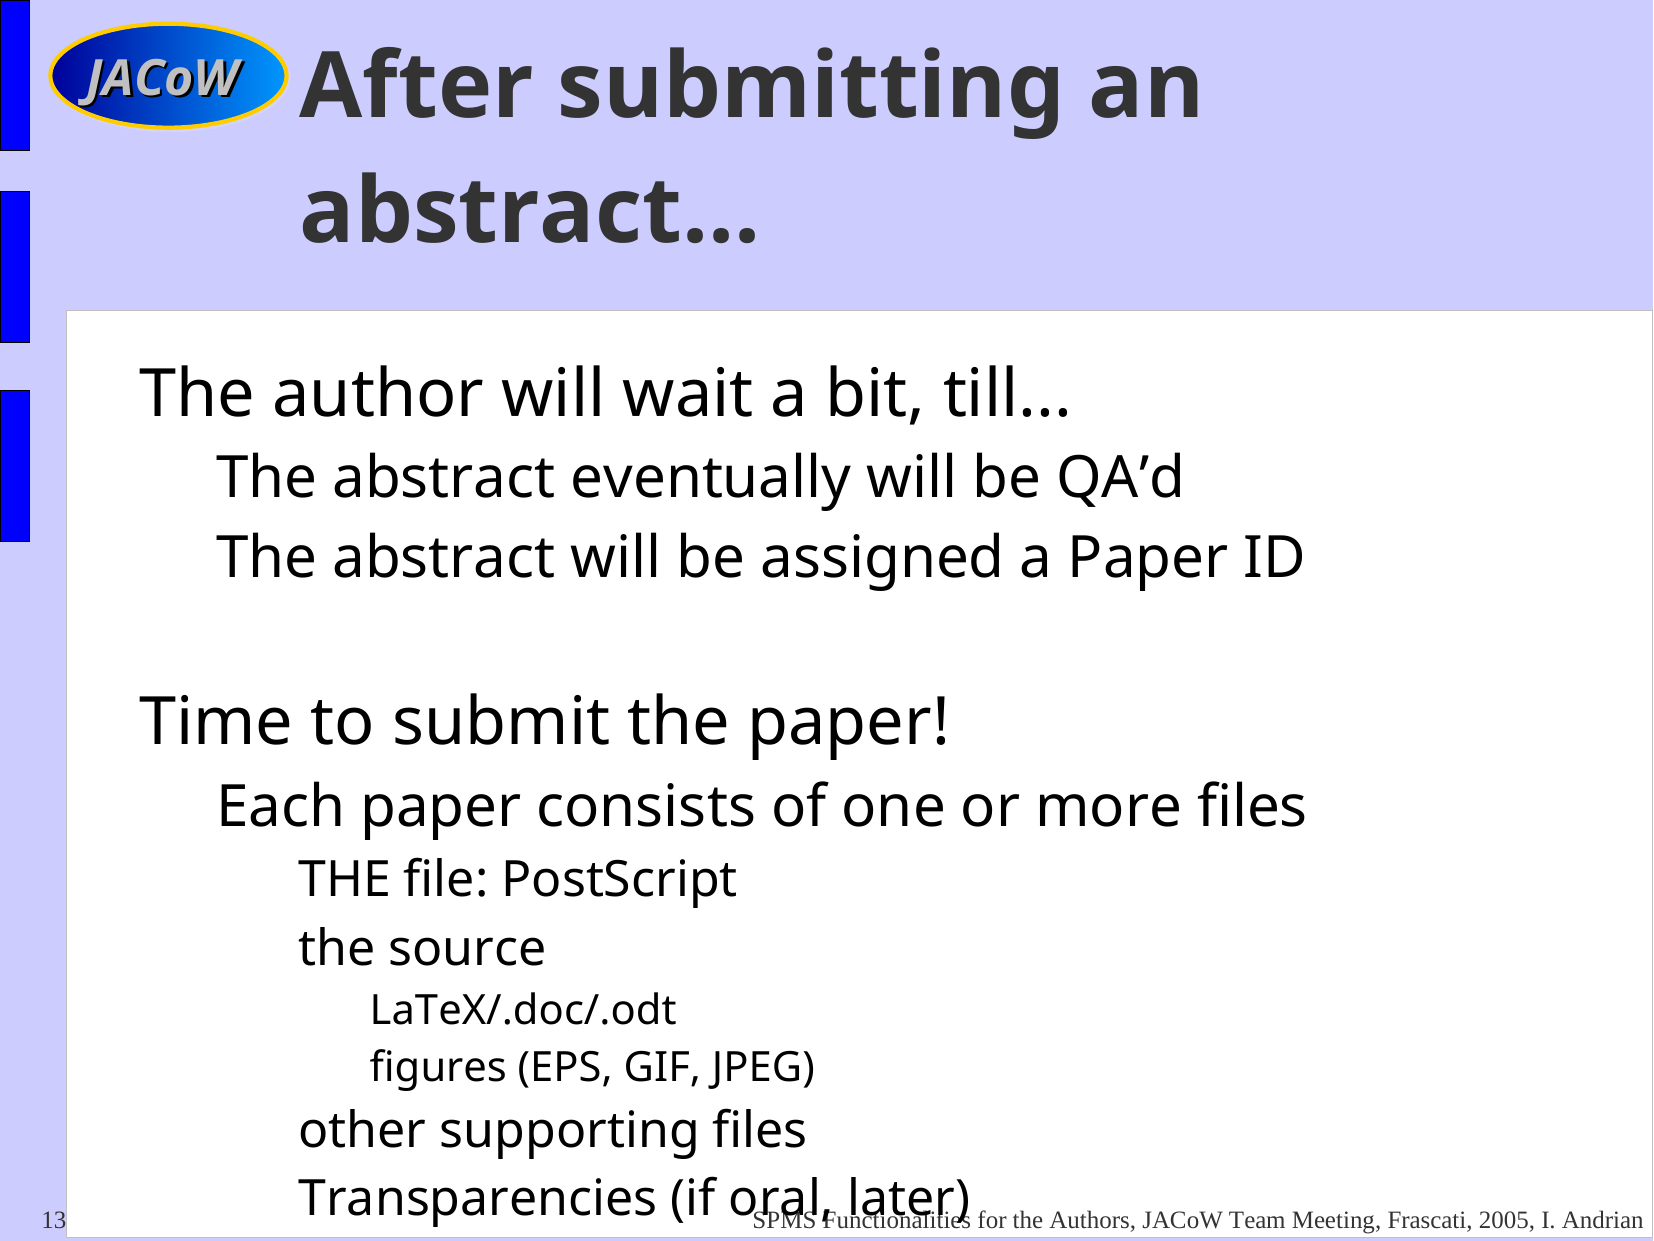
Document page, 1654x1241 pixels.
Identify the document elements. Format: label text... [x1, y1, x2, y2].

title After submitting an abstract... [299, 19, 1650, 283]
list The author will wait a bit, till... The abstract eventually will be QA’d The abstract will be assigned a Paper ID Time to submit the paper! Each paper consists of one or more files THE file: PostScript the source LaTeX/.doc/.odt figures (EPS, GIF, JPEG) other supporting files Transparencies (if oral, later) [121, 344, 1534, 1127]
